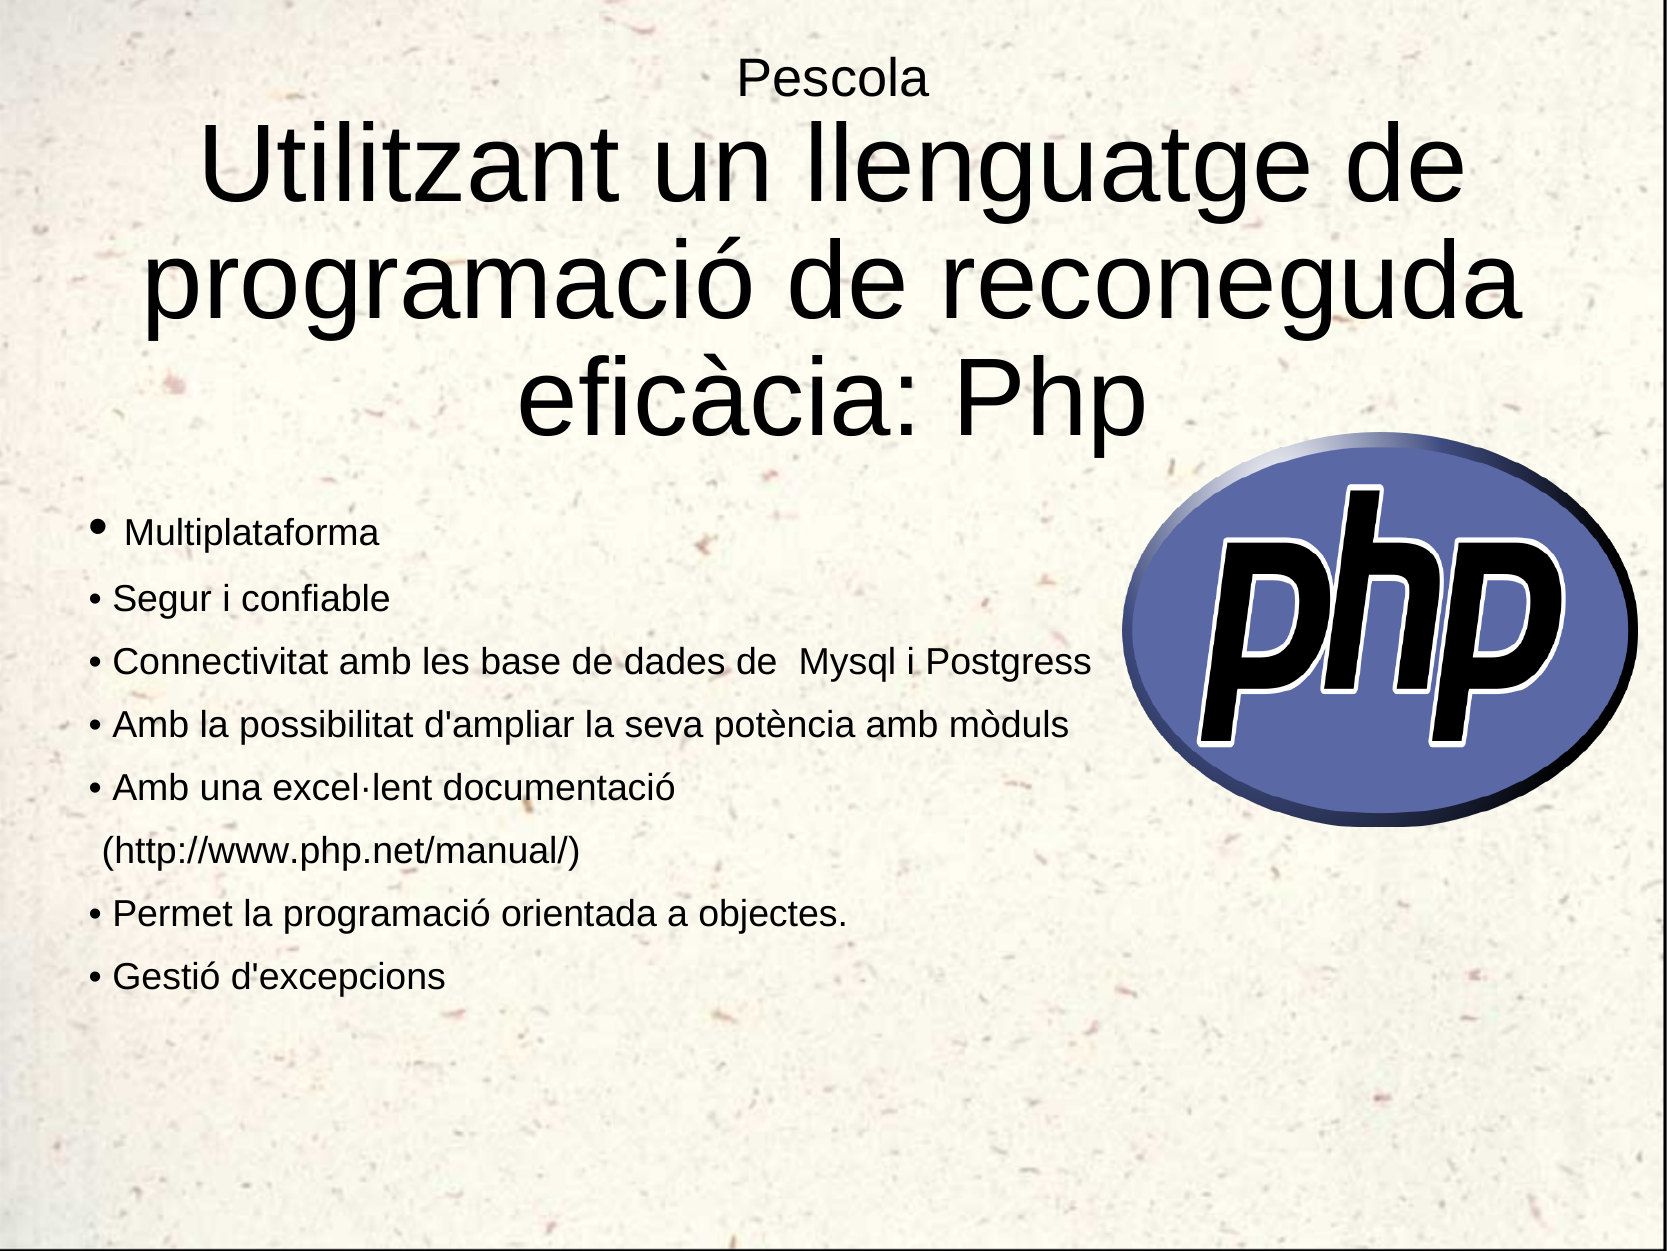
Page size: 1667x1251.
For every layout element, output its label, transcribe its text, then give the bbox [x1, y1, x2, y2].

title Pescola Utilitzant un llenguatge de programació de reconeguda eficàcia: Php [40, 50, 1627, 463]
picture [0, 0, 1667, 1251]
list Multiplataforma Segur i confiable Connectivitat amb les base de dades de Mysql i Postgress Amb la possibilitat d'ampliar la seva potència amb mòduls Amb una excel·lent documentació (http://www.php.net/manual/) Permet la programació orientada a objectes. Gestió d'excepcions [88, 462, 1152, 1211]
